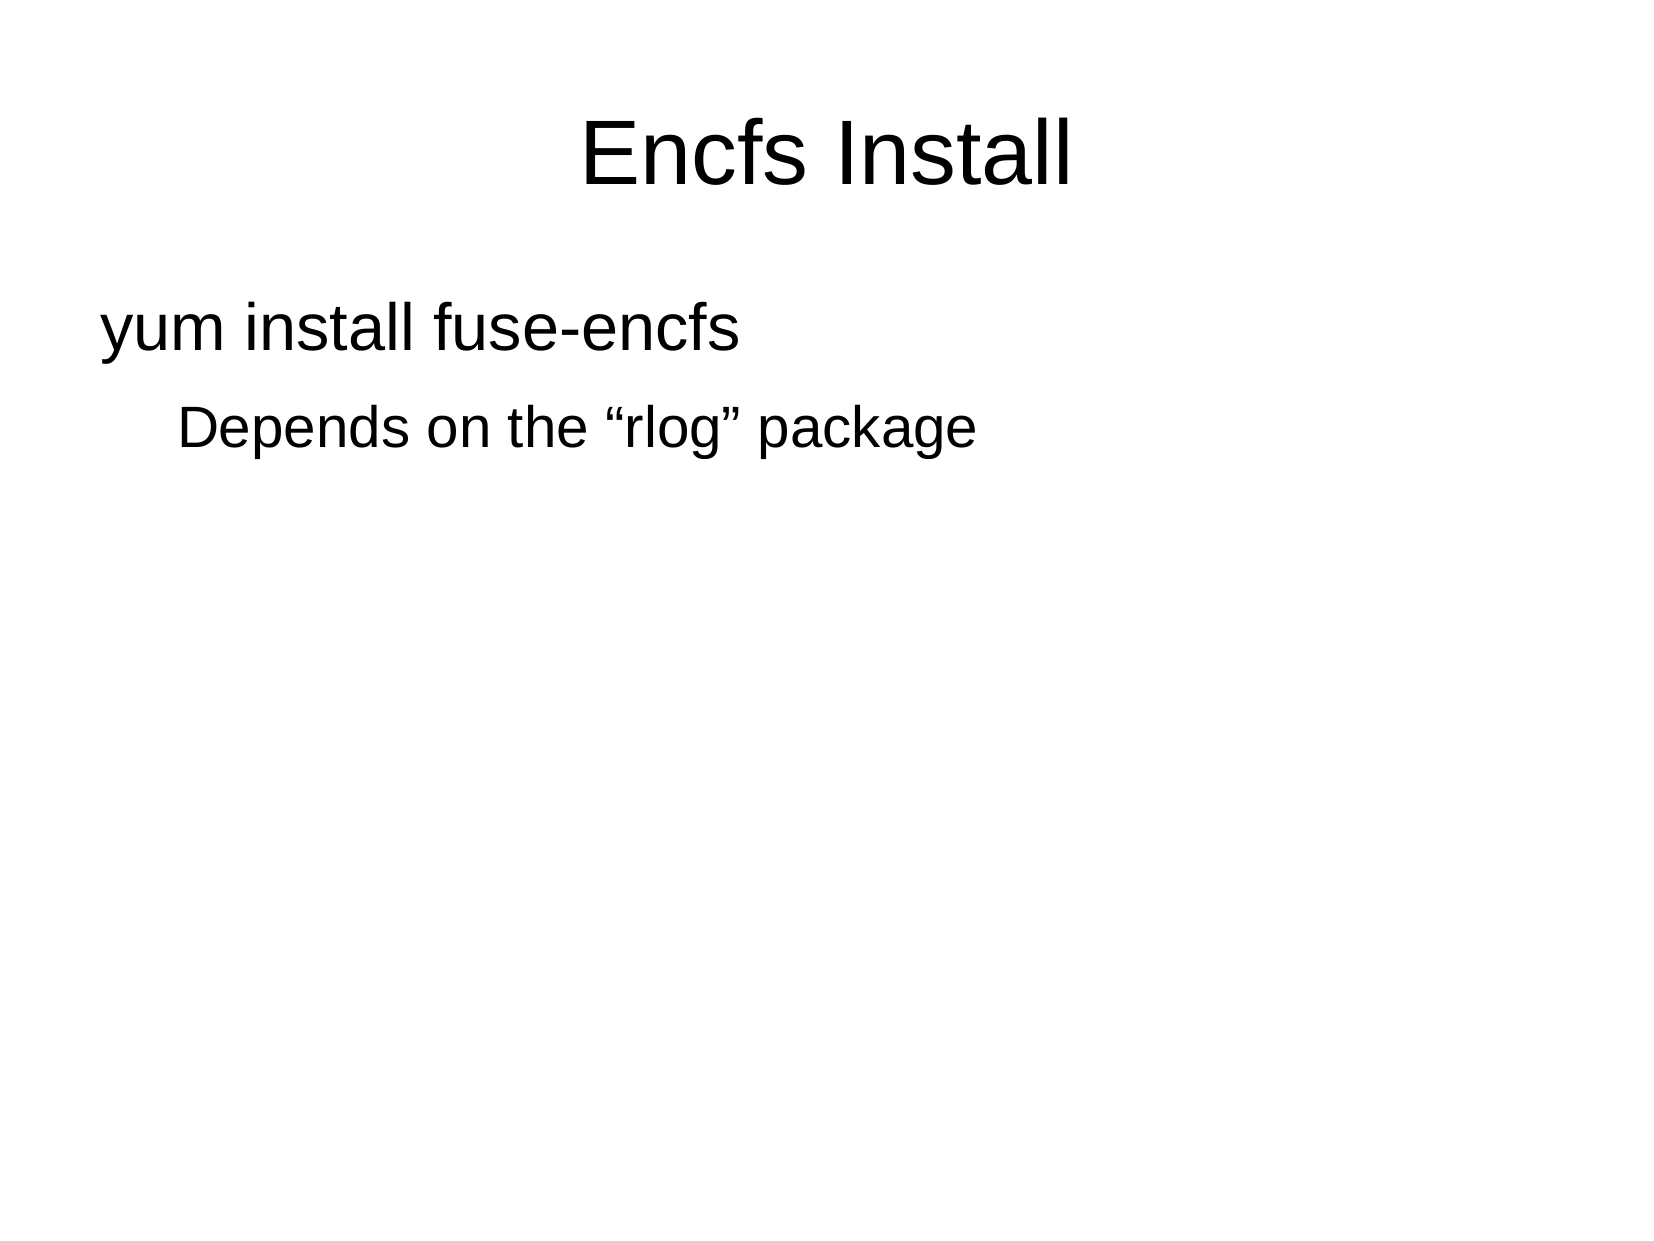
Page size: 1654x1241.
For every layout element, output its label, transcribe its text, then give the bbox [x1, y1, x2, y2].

list yum install fuse-encfs Depends on the “rlog” package [82, 290, 1571, 1094]
title Encfs Install [82, 56, 1571, 250]
